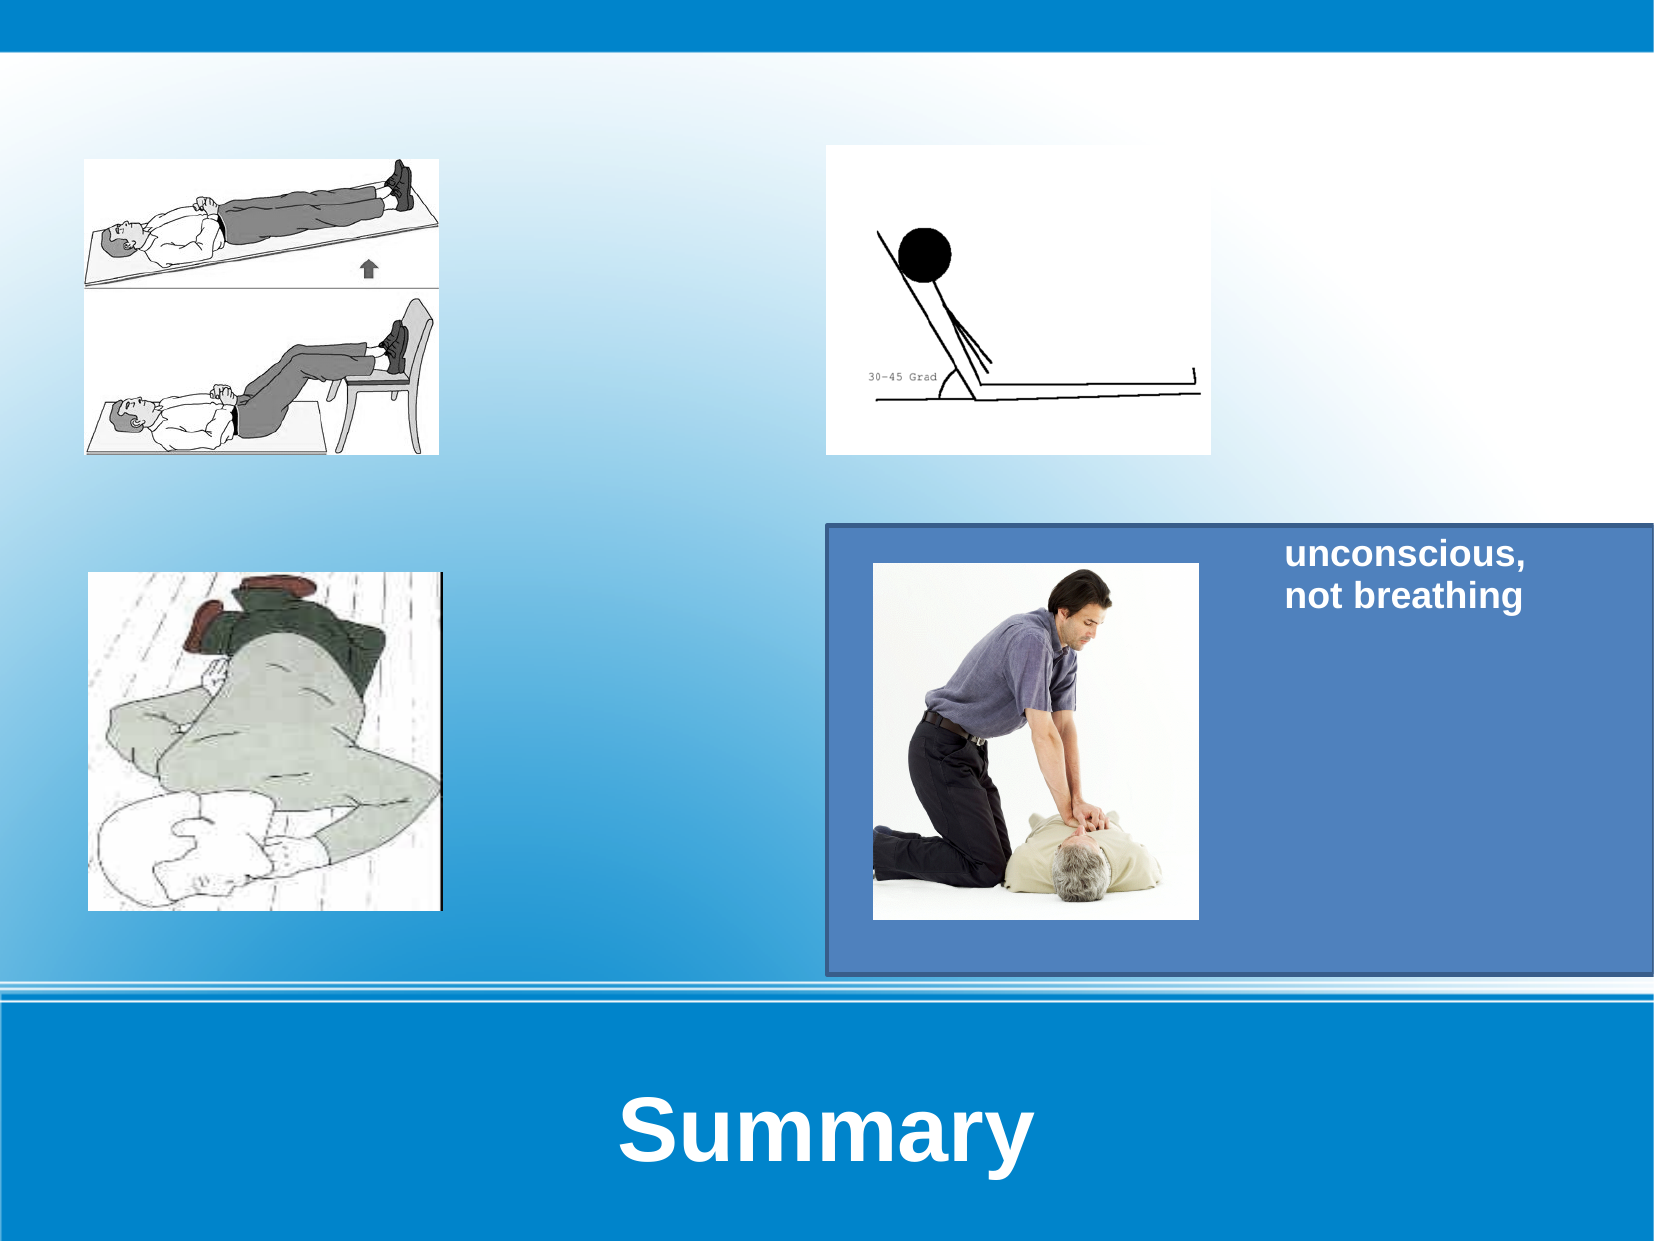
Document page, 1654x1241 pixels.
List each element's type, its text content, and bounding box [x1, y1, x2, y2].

text_box unconscious, not breathing [1269, 525, 1631, 672]
picture [873, 563, 1199, 920]
text_box [827, 525, 1654, 974]
picture [826, 145, 1211, 455]
text_box Summary [82, 1021, 1571, 1229]
picture [88, 572, 443, 911]
picture [84, 159, 439, 455]
